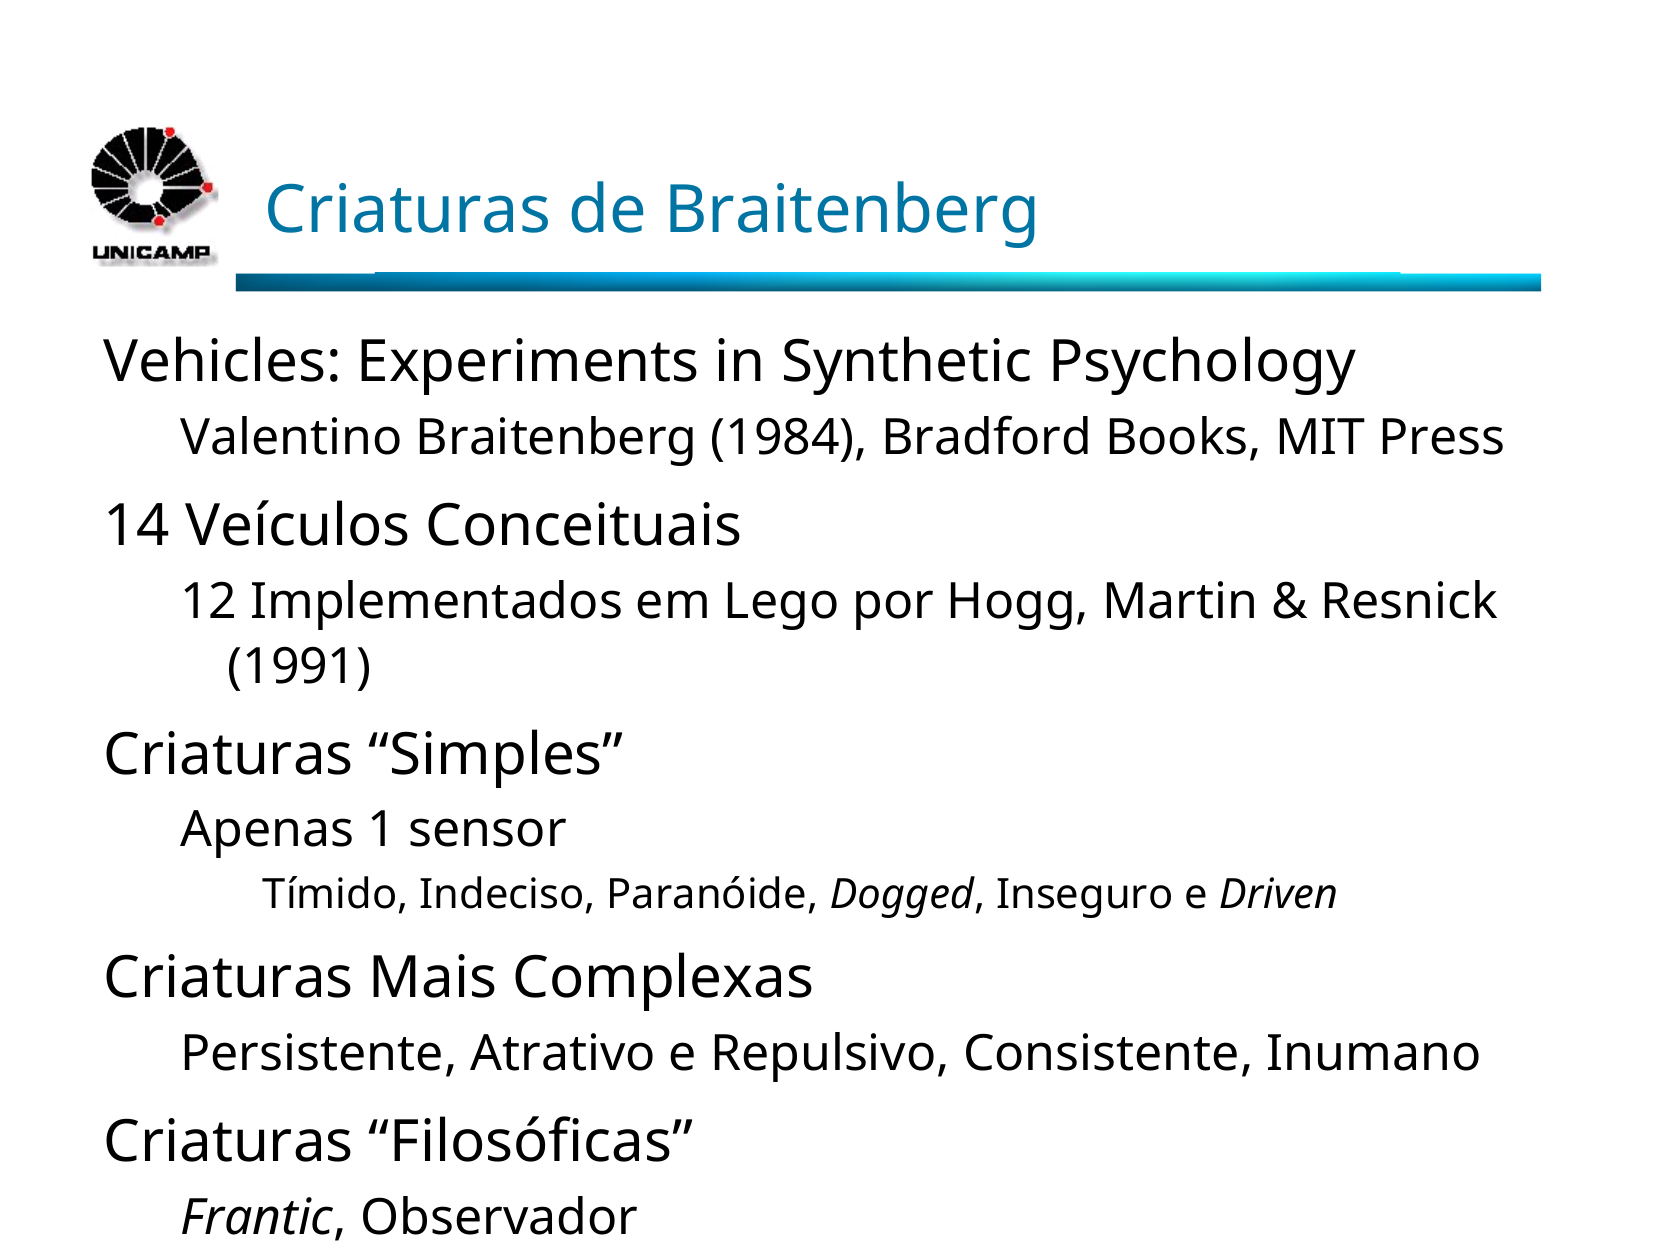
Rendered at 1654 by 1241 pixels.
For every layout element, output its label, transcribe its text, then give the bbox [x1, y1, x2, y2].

picture [125, 272, 1654, 295]
title Criaturas de Braitenberg [257, 41, 1581, 248]
list Vehicles: Experiments in Synthetic Psychology Valentino Braitenberg (1984), Bradford Books, MIT Press 14 Veículos Conceituais 12 Implementados em Lego por Hogg, Martin & Resnick (1991) Criaturas “Simples” Apenas 1 sensor Tímido, Indeciso, Paranóide, Dogged, Inseguro e Driven Criaturas Mais Complexas Persistente, Atrativo e Repulsivo, Consistente, Inumano Criaturas “Filosóficas” Frantic, Observador [85, 321, 1565, 1241]
